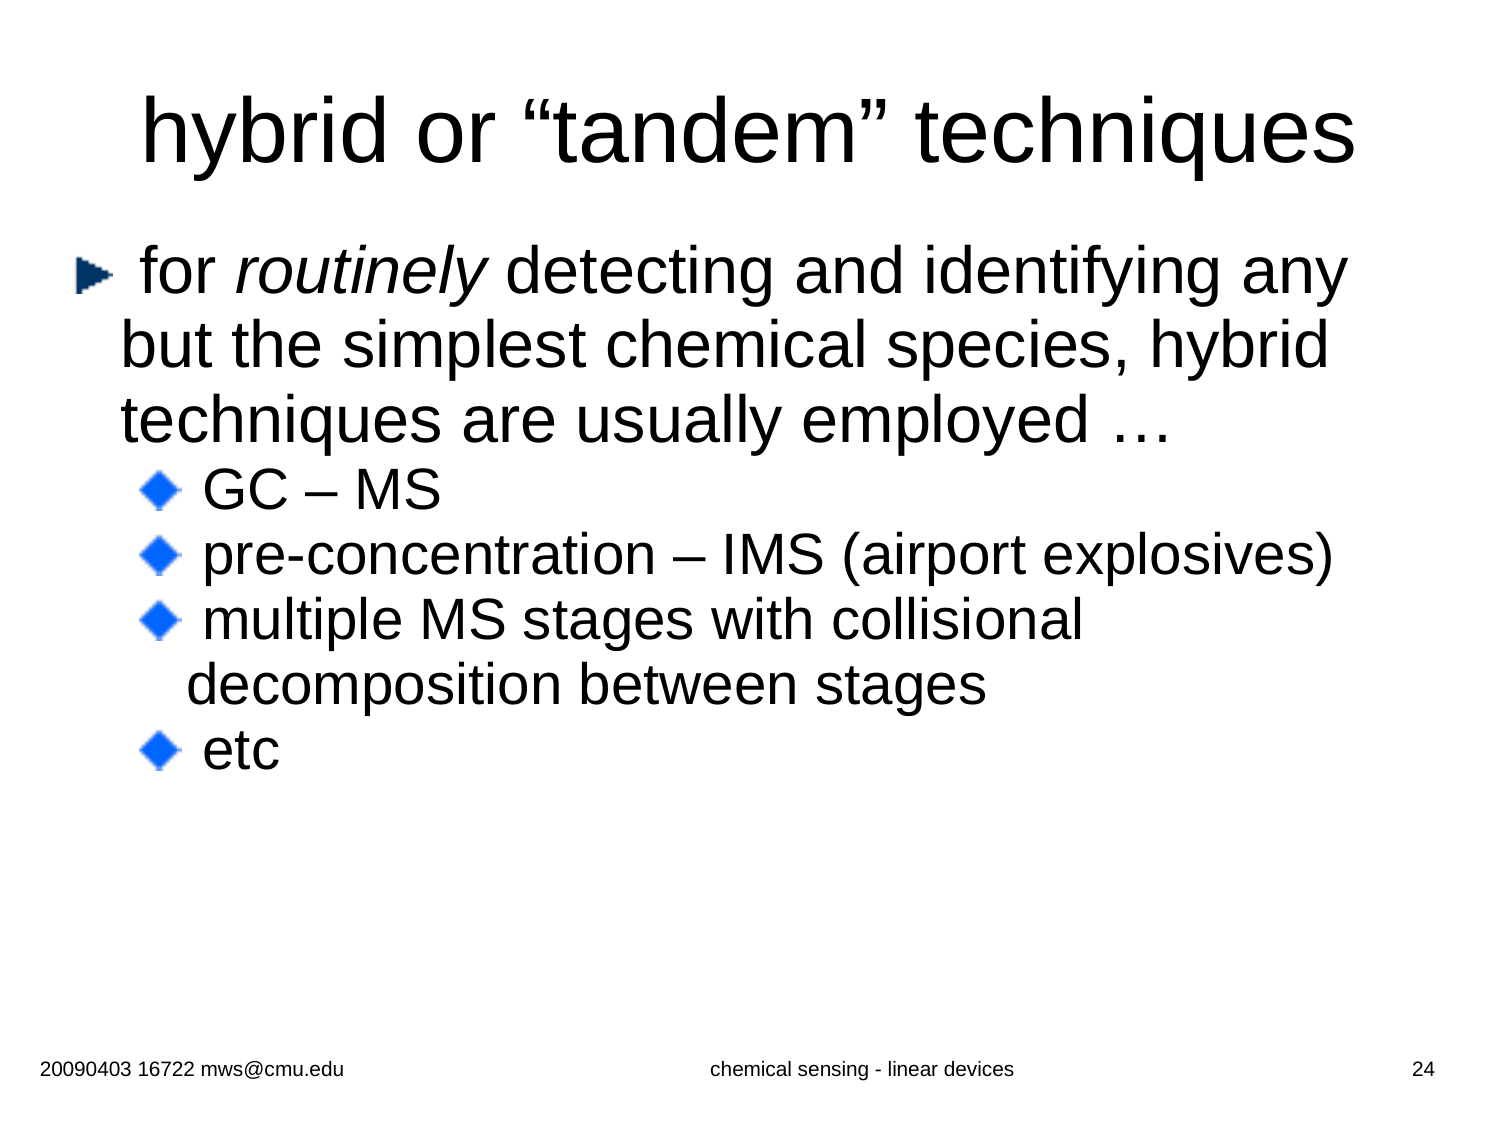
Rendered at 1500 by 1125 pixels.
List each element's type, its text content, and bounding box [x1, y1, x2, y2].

title hybrid or “tandem” techniques [112, 62, 1388, 201]
list for routinely detecting and identifying any but the simplest chemical species, hybrid techniques are usually employed … GC – MS pre-concentration – IMS (airport explosives) multiple MS stages with collisional decomposition between stages etc [49, 224, 1438, 1000]
